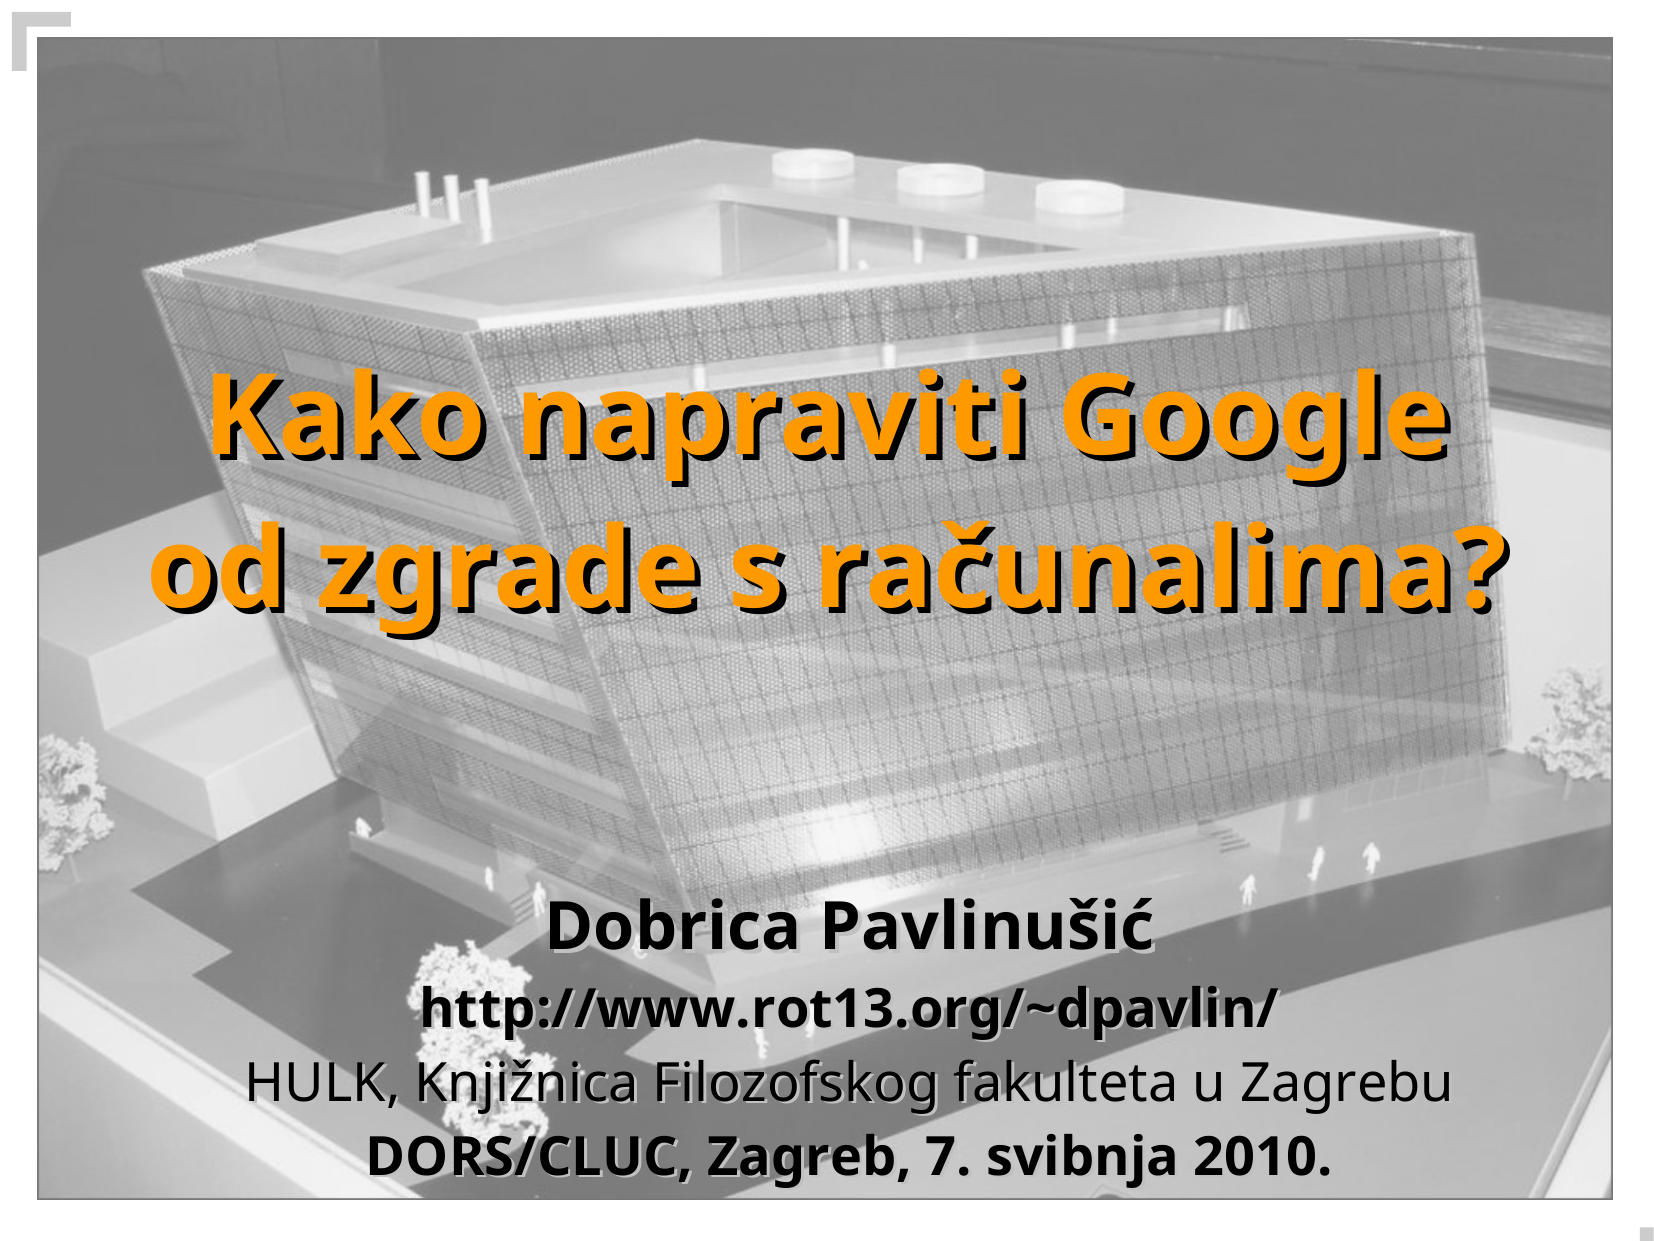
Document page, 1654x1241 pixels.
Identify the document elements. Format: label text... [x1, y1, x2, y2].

list Dobrica Pavlinušić http://www.rot13.org/~dpavlin/ HULK, Knjižnica Filozofskog fakulteta u Zagrebu DORS/CLUC, Zagreb, 7. svibnja 2010. [121, 787, 1561, 1201]
picture [37, 37, 1613, 1201]
title Kako napraviti Google od zgrade s računalima? [121, 167, 1534, 787]
